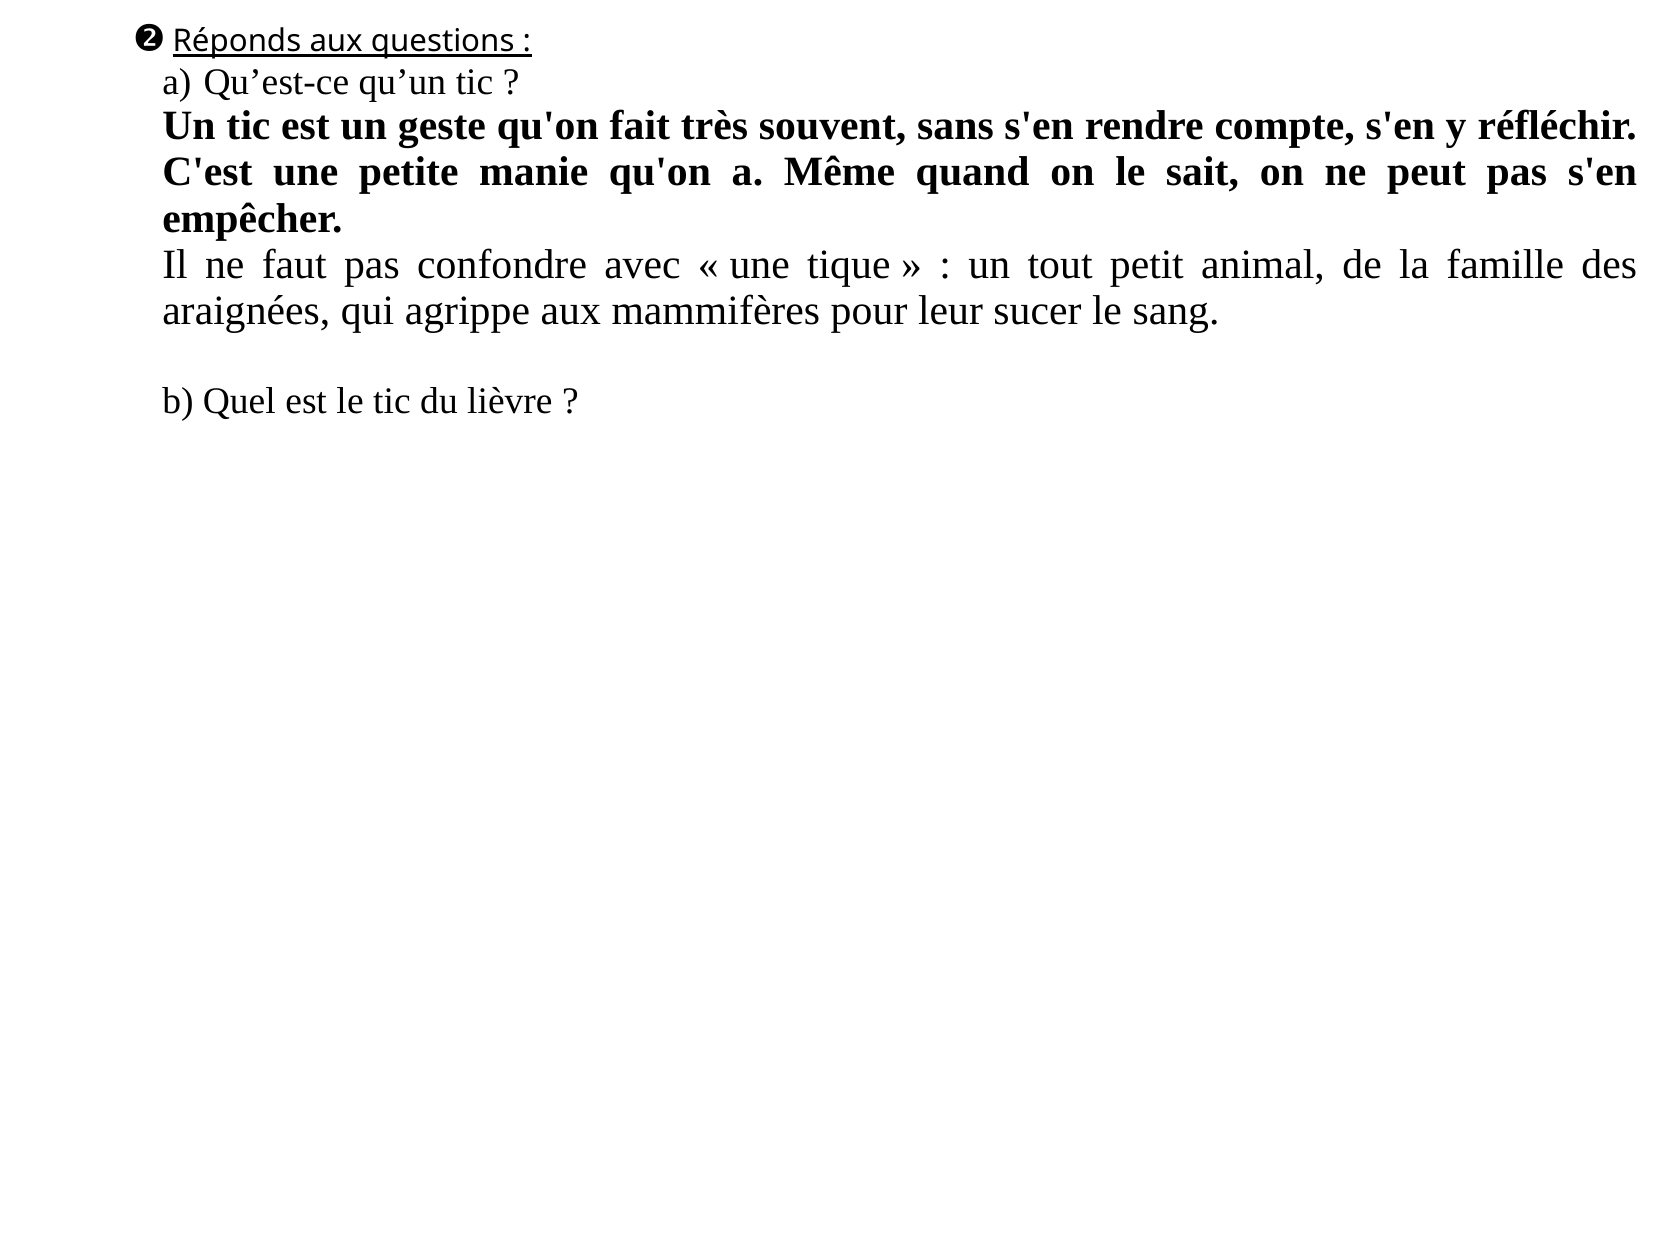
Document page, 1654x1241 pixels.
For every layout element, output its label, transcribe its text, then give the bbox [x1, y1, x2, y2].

text_box v Réponds aux questions : a) Qu’est-ce qu’un tic ? Un tic est un geste qu'on fait très souvent, sans s'en rendre compte, s'en y réfléchir. C'est une petite manie qu'on a. Même quand on le sait, on ne peut pas s'en empêcher. Il ne faut pas confondre avec « une tique » : un tout petit animal, de la famille des araignées, qui agrippe aux mammifères pour leur sucer le sang. b) Quel est le tic du lièvre ? [117, 0, 1654, 780]
